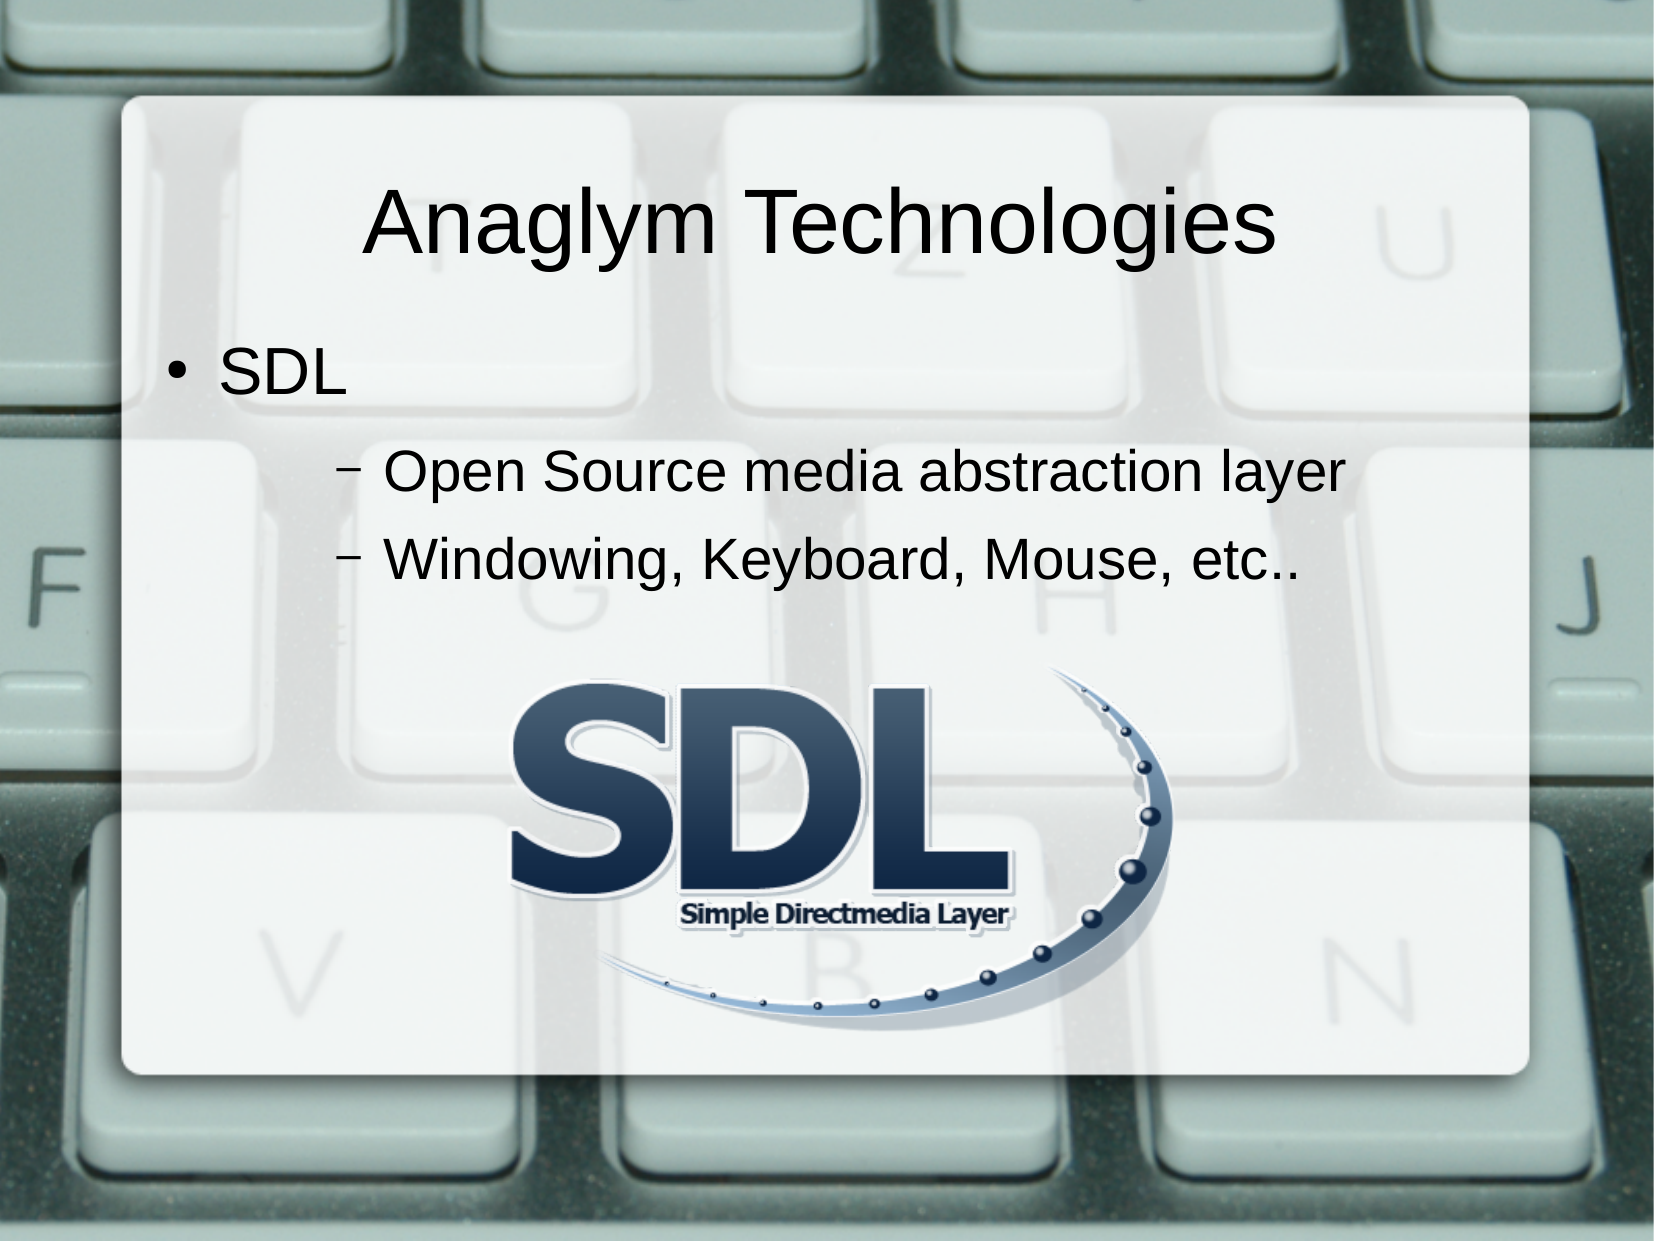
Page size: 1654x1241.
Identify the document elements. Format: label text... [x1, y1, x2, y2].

list SDL Open Source media abstraction layer Windowing, Keyboard, Mouse, etc.. [147, 334, 1506, 1226]
picture [0, 0, 1654, 1241]
title Anaglym Technologies [135, 117, 1506, 325]
